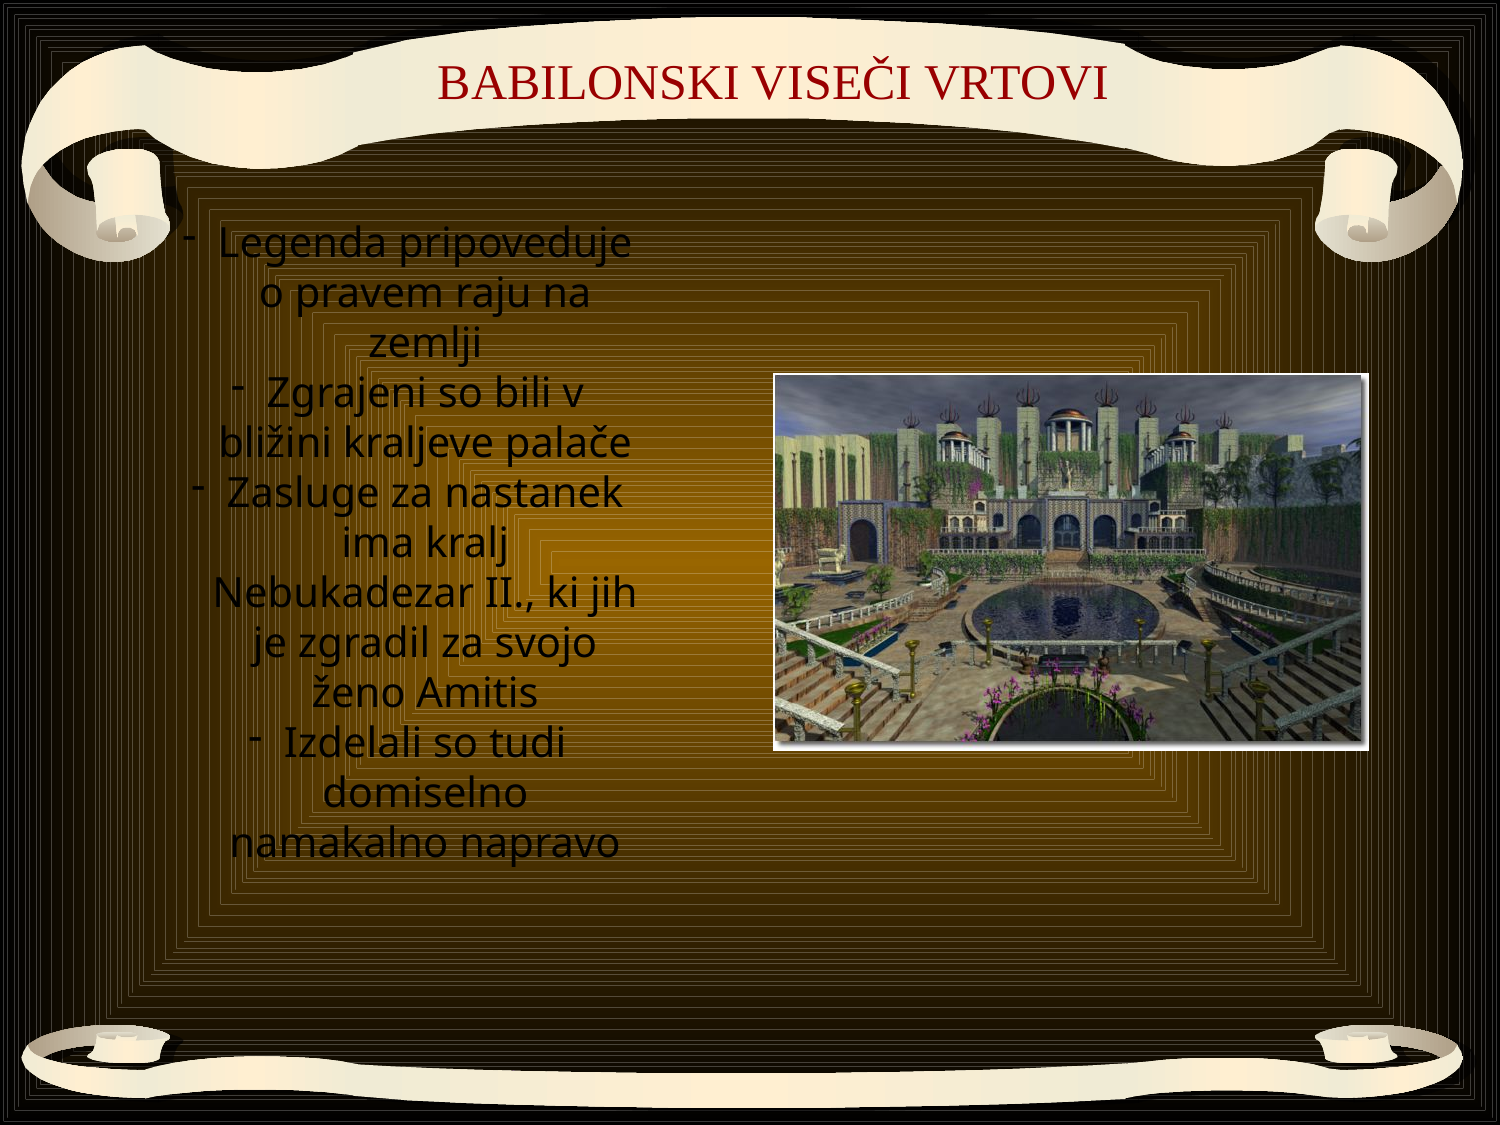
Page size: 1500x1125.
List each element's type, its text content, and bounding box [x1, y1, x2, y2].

text_box BABILONSKI VISEČI VRTOVI [423, 42, 1124, 118]
picture [773, 373, 1369, 751]
text_box Legenda pripoveduje o pravem raju na zemlji Zgrajeni so bili v bližini kraljeve palače Zasluge za nastanek ima kralj Nebukadezar II., ki jih je zgradil za svojo ženo Amitis Izdelali so tudi domiselno namakalno napravo [159, 208, 656, 1024]
